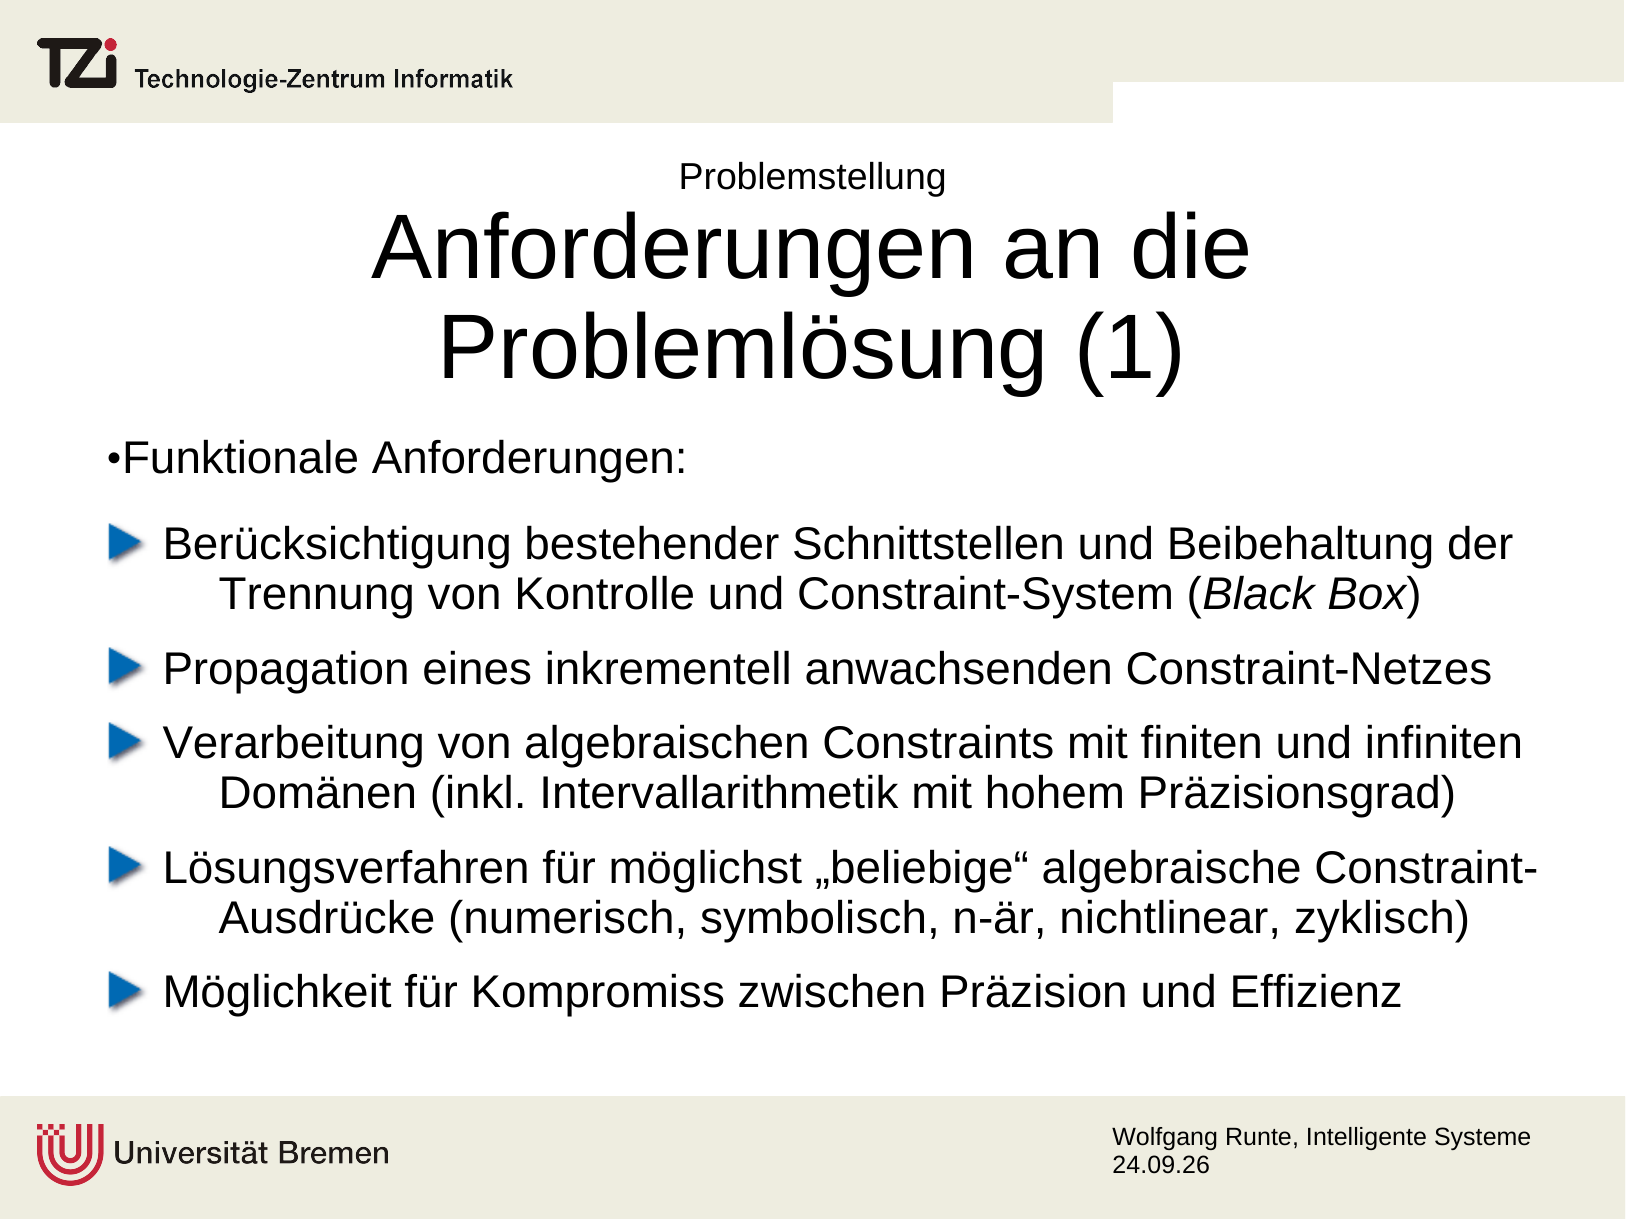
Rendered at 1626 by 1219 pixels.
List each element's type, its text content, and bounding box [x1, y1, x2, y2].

list Funktionale Anforderungen: Berücksichtigung bestehender Schnittstellen und Beibehaltung der Trennung von Kontrolle und Constraint-System (Black Box) Propagation eines inkrementell anwachsenden Constraint-Netzes Verarbeitung von algebraischen Constraints mit finiten und infiniten Domänen (inkl. Intervallarithmetik mit hohem Präzisionsgrad) Lösungsverfahren für möglichst „beliebige“ algebraische Constraint-Ausdrücke (numerisch, symbolisch, n-är, nichtlinear, zyklisch) Möglichkeit für Kompromiss zwischen Präzision und Effizienz [106, 433, 1540, 1070]
title Problemstellung Anforderungen an die Problemlösung (1) [112, 156, 1513, 400]
picture [37, 38, 513, 93]
picture [37, 1124, 388, 1186]
